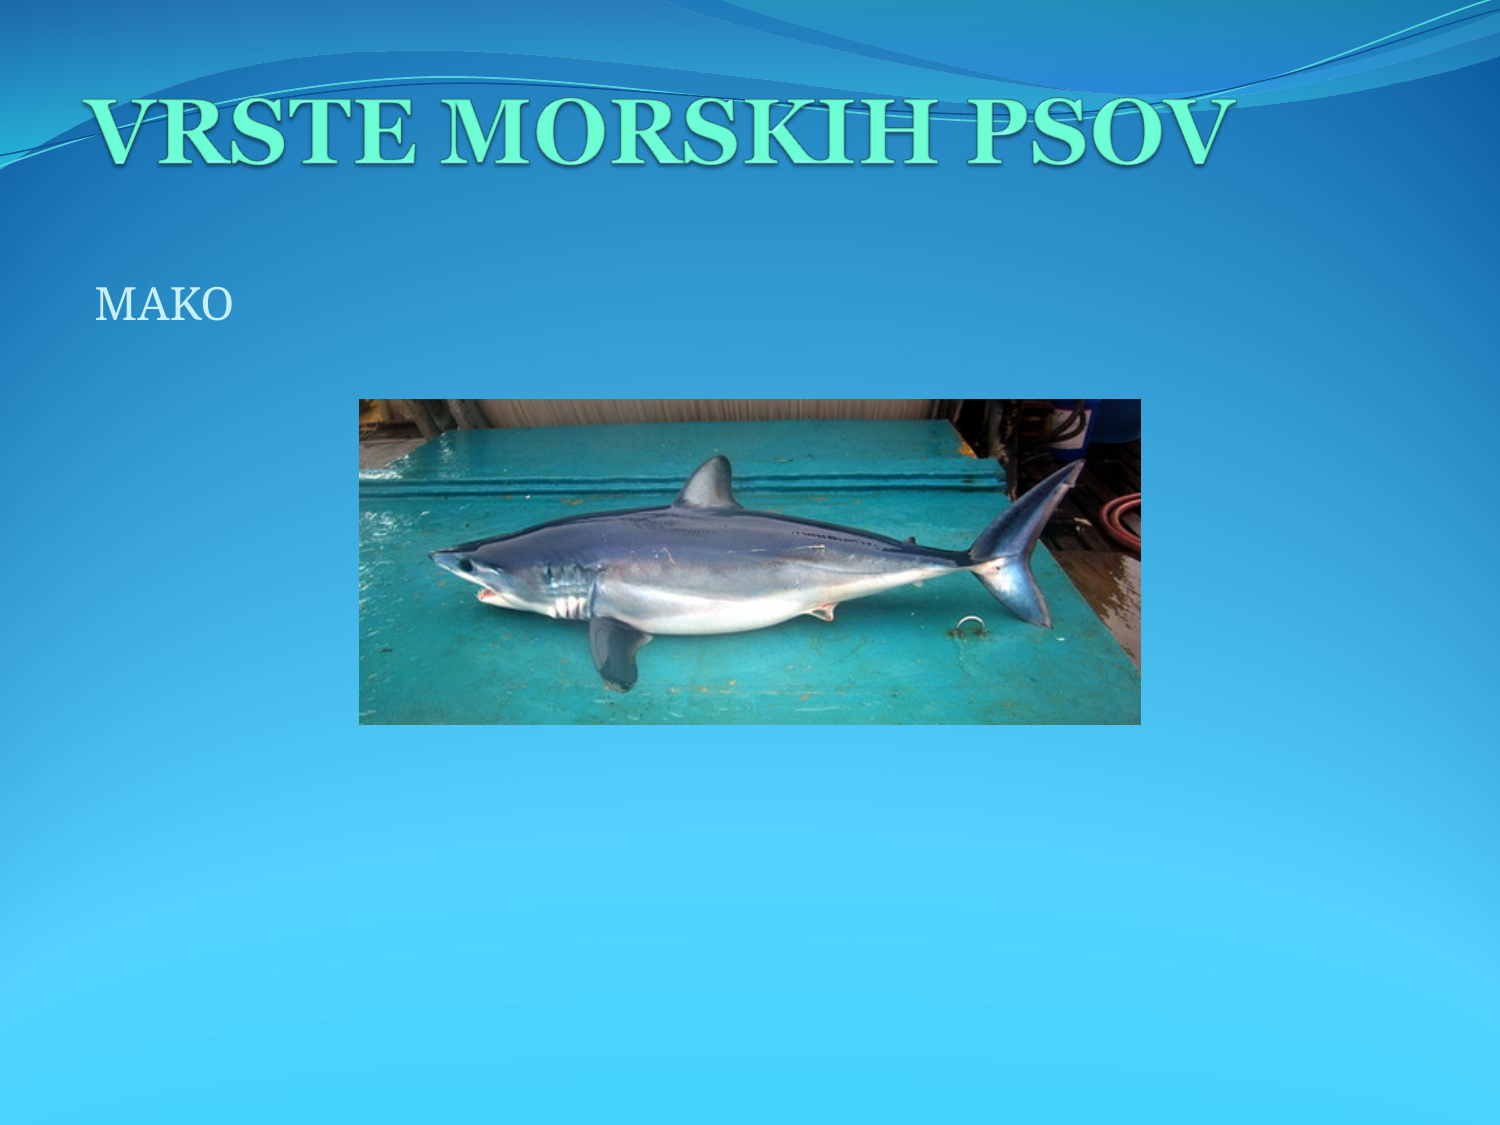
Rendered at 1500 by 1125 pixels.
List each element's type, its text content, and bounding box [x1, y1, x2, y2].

picture [0, 0, 1500, 1125]
text_box MAKO [86, 267, 1362, 386]
